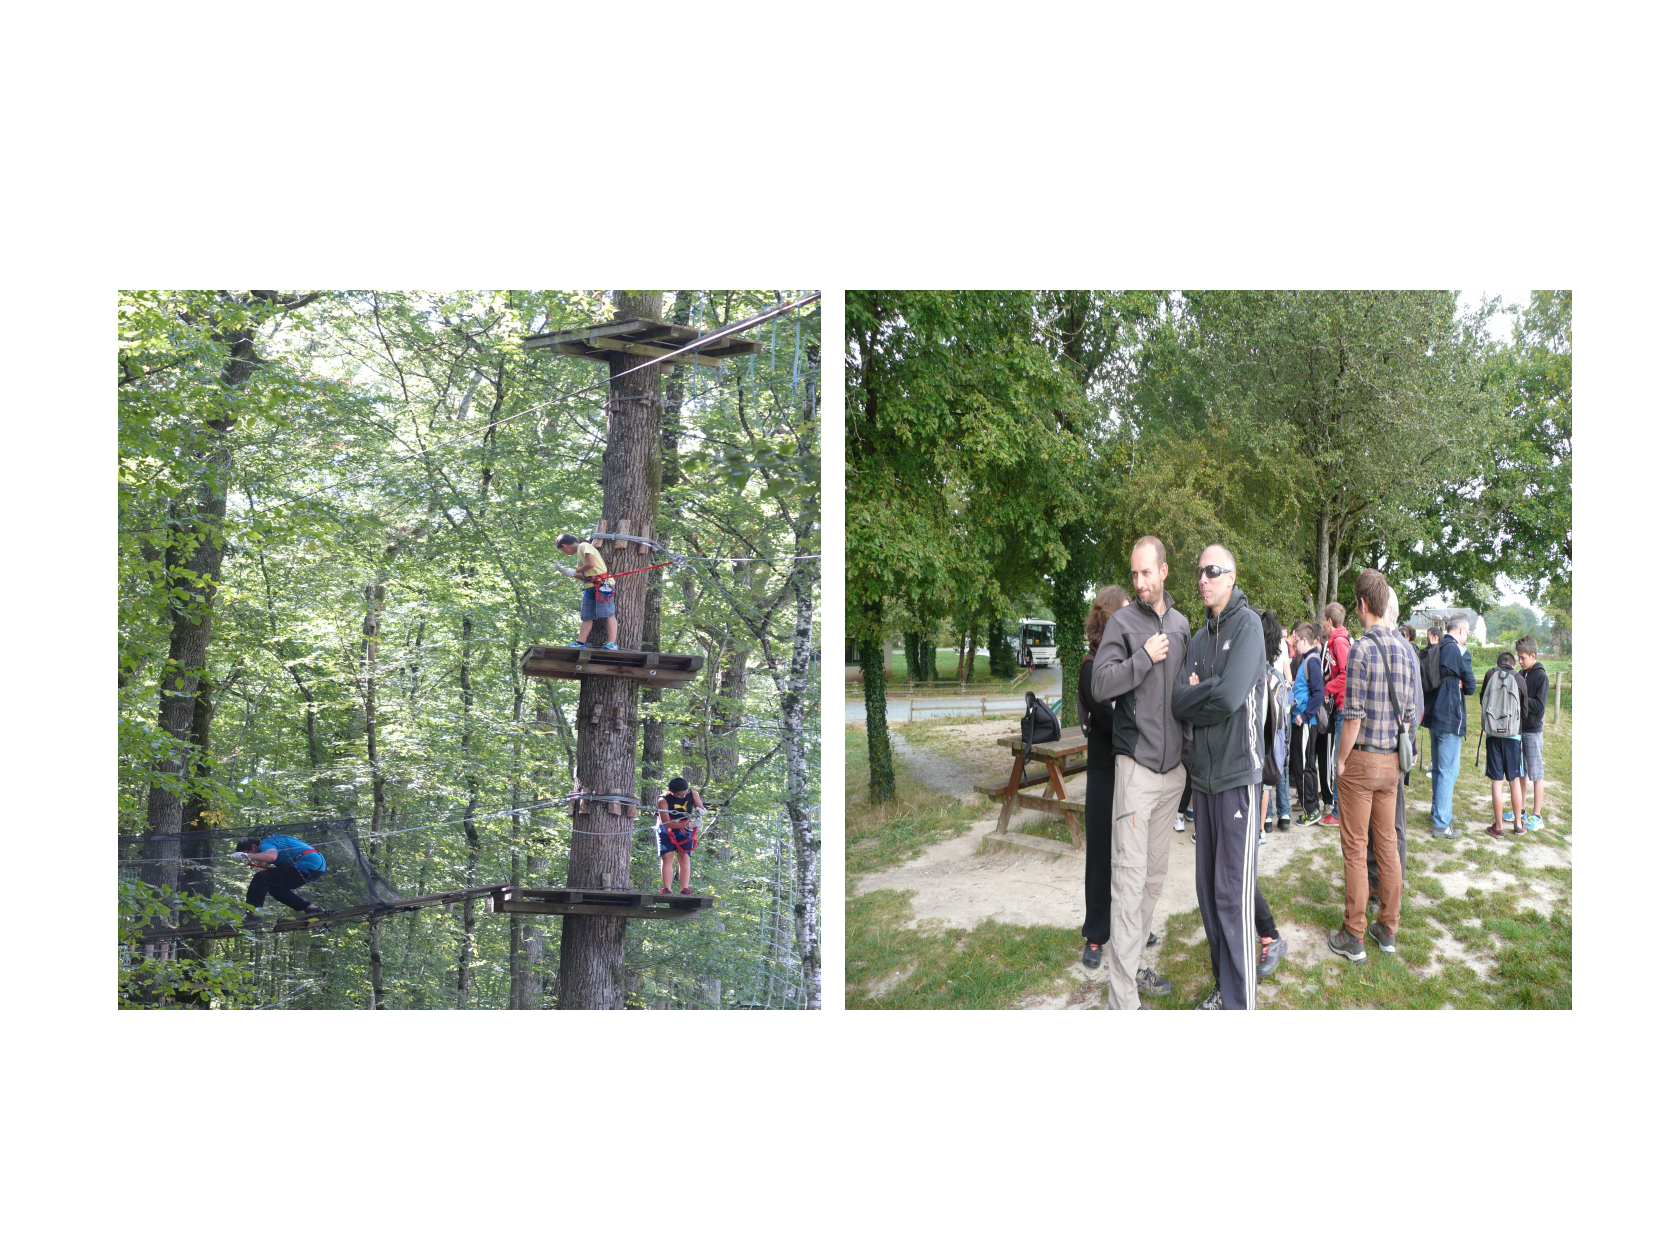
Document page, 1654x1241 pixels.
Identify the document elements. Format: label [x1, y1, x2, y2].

picture [118, 290, 821, 1010]
picture [845, 290, 1572, 1010]
